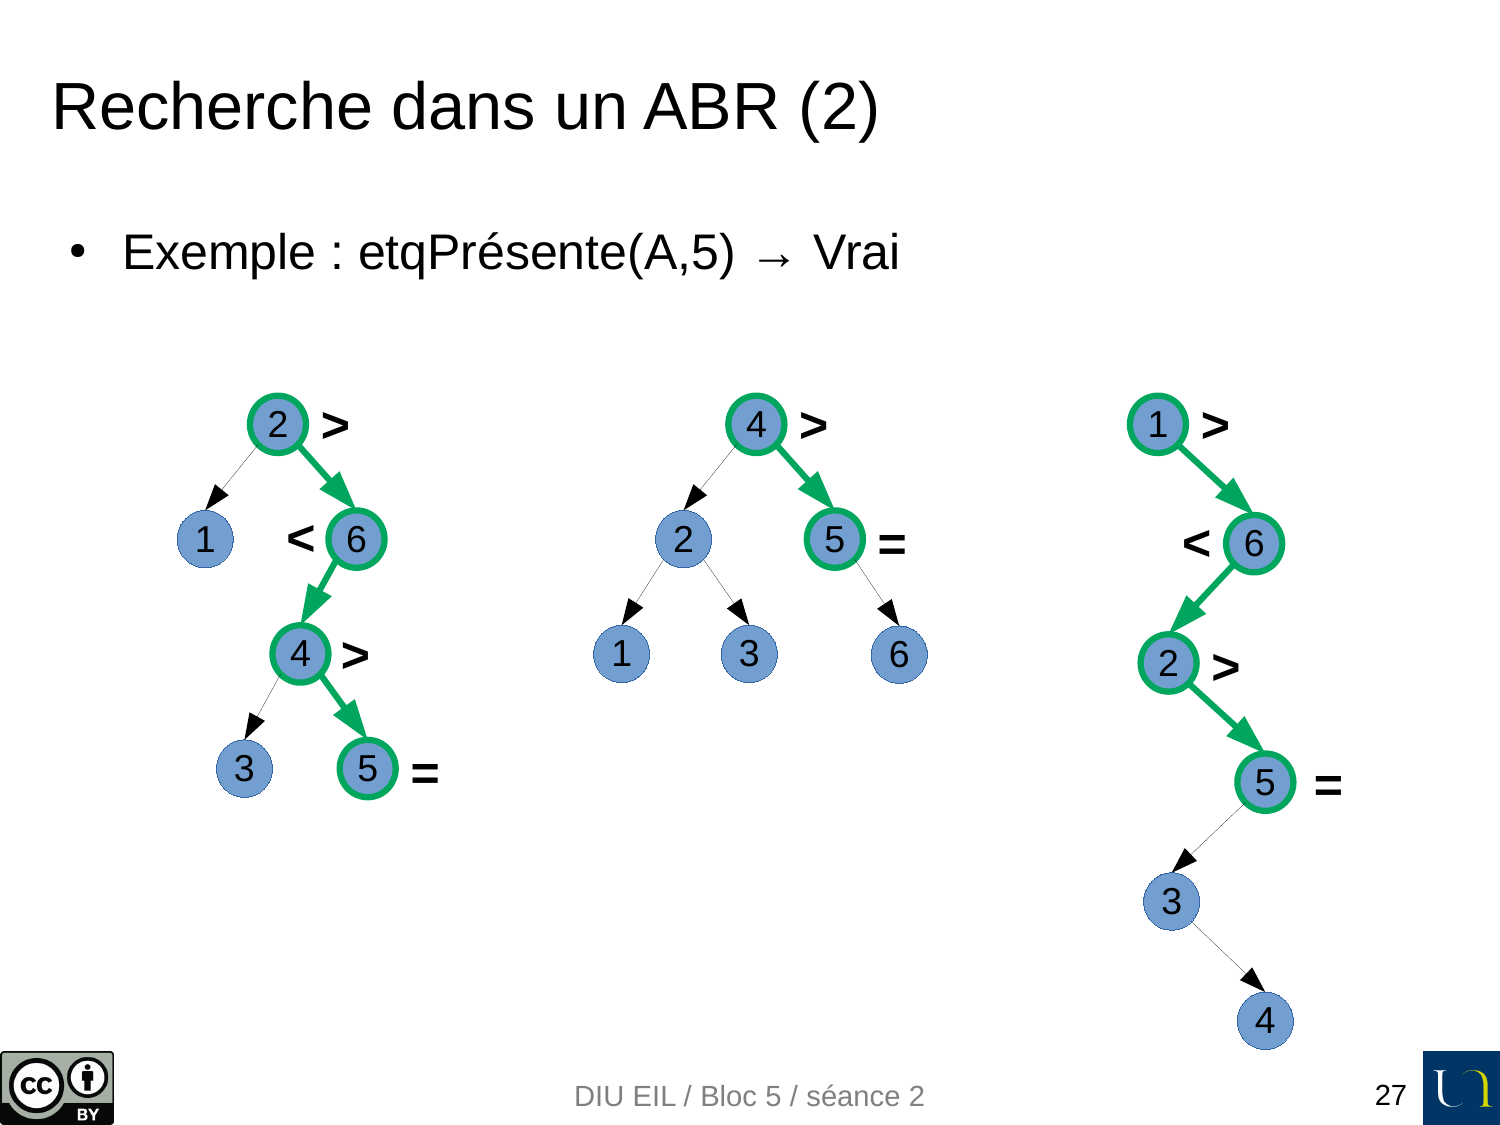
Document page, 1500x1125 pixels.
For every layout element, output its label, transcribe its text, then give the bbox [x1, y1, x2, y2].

text_box 3 [1143, 872, 1200, 931]
text_box 3 [216, 739, 273, 798]
text_box < [271, 503, 331, 574]
text_box 4 [1237, 992, 1294, 1050]
picture [0, 1051, 114, 1125]
text_box > [784, 389, 844, 461]
text_box 5 [339, 739, 395, 798]
text_box 2 [655, 510, 712, 568]
text_box = [1299, 750, 1359, 821]
text_box = [862, 509, 922, 580]
text_box 1 [177, 510, 234, 568]
text_box 6 [871, 625, 928, 684]
text_box 2 [1140, 634, 1196, 692]
text_box 2 [249, 395, 306, 454]
text_box 1 [593, 625, 650, 683]
list Exemple : etqPrésente(A,5) → Vrai [51, 224, 1449, 1052]
text_box > [306, 389, 365, 461]
text_box 6 [331, 510, 385, 568]
text_box 3 [721, 625, 778, 683]
text_box > [1196, 632, 1256, 703]
text_box > [1186, 389, 1245, 461]
text_box 5 [806, 510, 862, 568]
text_box 6 [1227, 515, 1283, 573]
text_box 4 [728, 395, 784, 454]
title Recherche dans un ABR (2) [51, 44, 1449, 170]
text_box > [326, 620, 386, 691]
picture [1417, 1051, 1500, 1125]
text_box 4 [272, 625, 326, 683]
text_box < [1167, 507, 1227, 579]
text_box 5 [1237, 753, 1294, 811]
text_box = [395, 738, 455, 809]
text_box 1 [1129, 395, 1186, 454]
